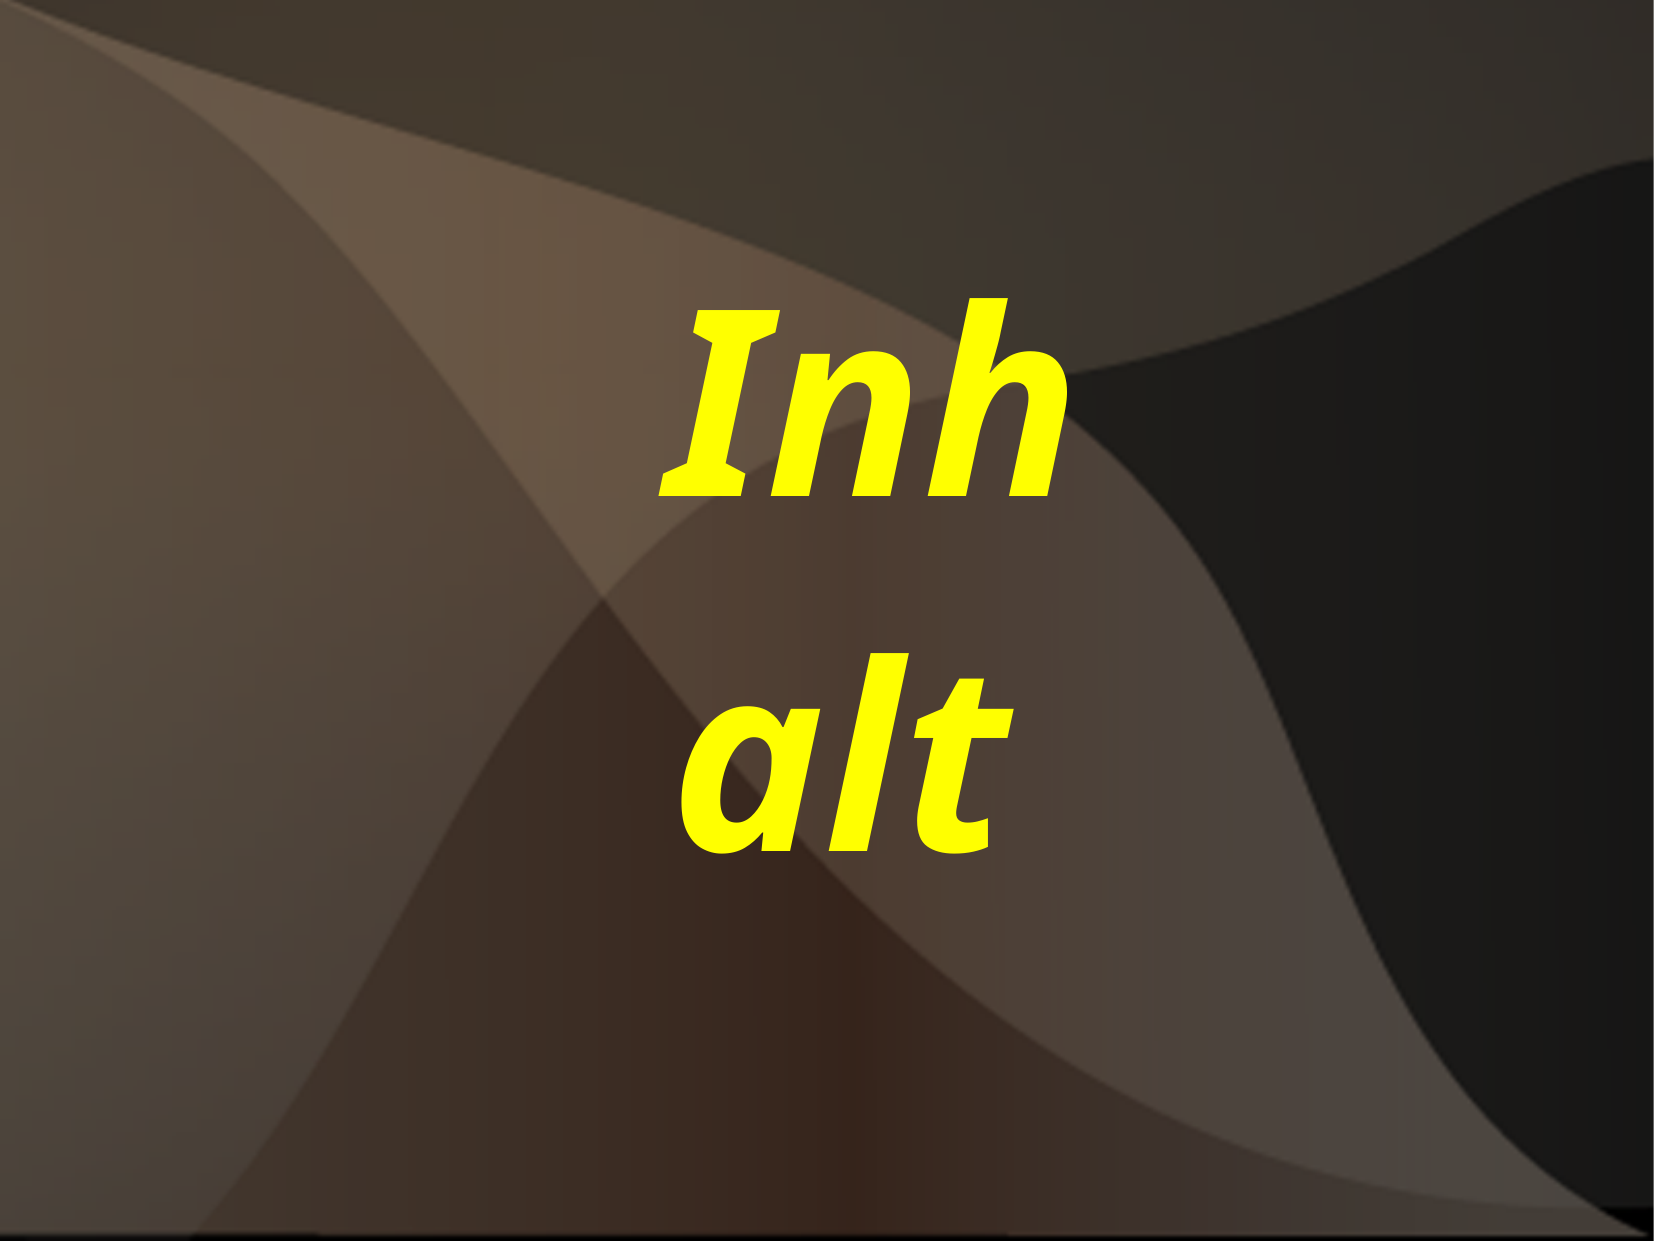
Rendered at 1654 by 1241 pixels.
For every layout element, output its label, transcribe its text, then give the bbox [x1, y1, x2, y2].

picture [0, 0, 1654, 1241]
text_box Inhalt [589, 268, 1158, 878]
